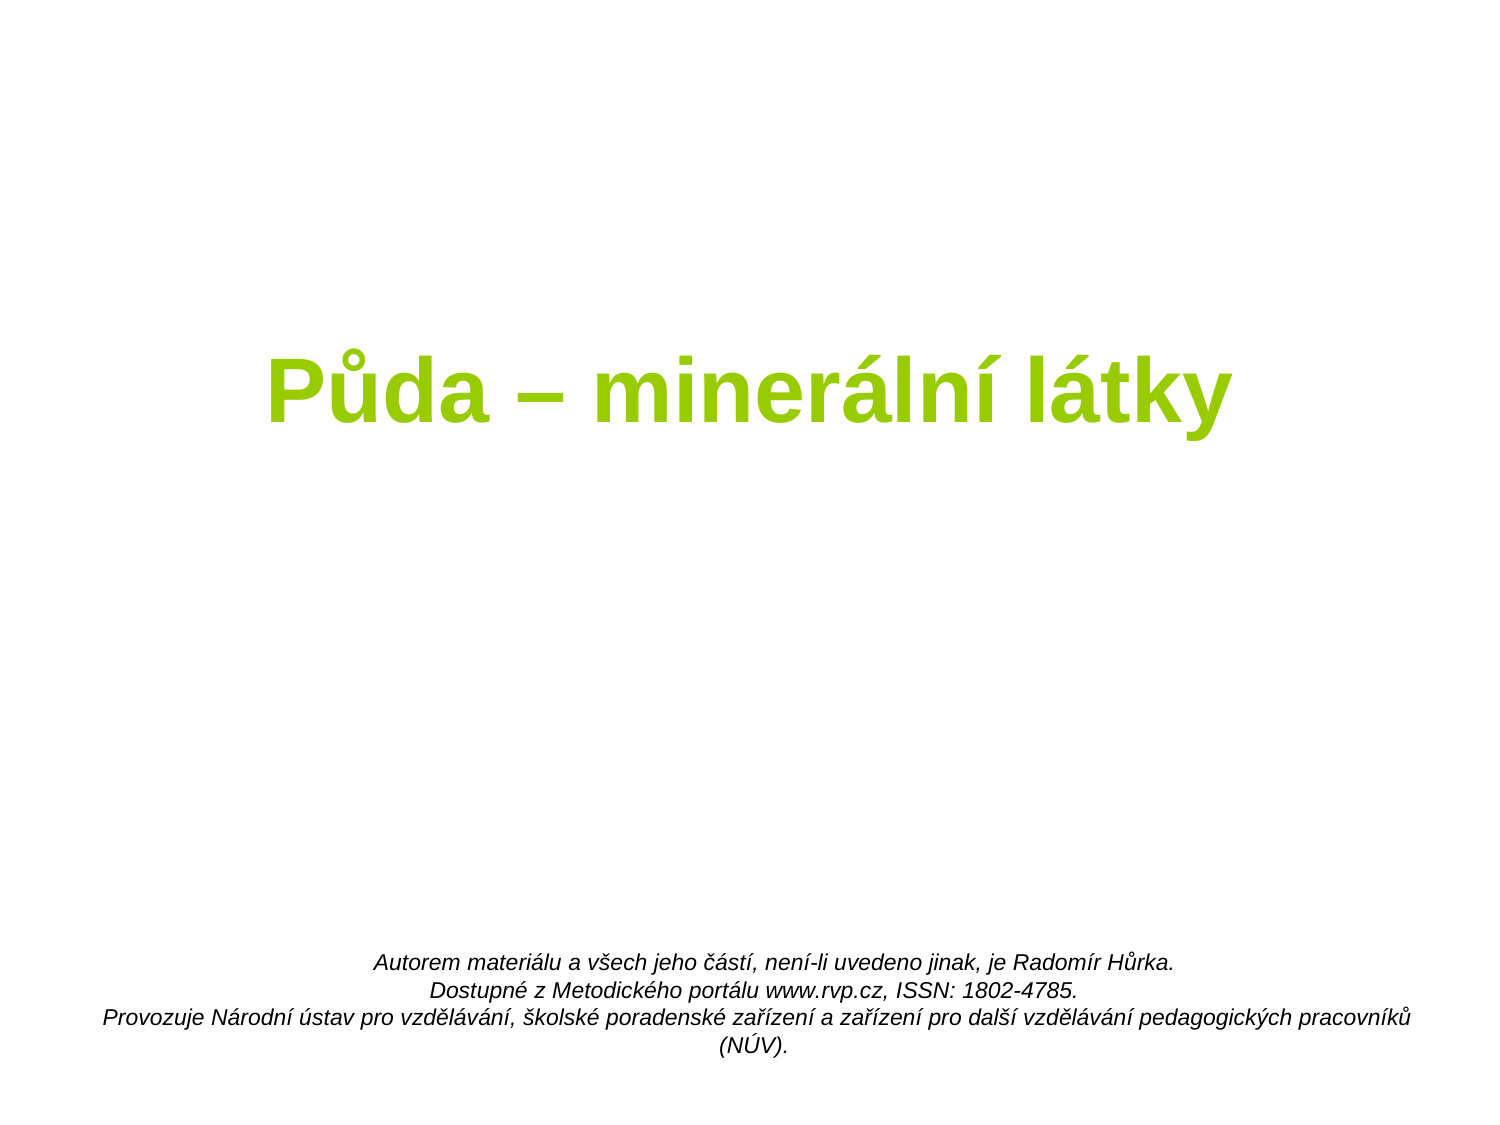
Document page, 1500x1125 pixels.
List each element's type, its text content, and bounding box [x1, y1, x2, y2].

list Autorem materiálu a všech jeho částí, není-li uvedeno jinak, je Radomír Hůrka. Dostupné z Metodického portálu www.rvp.cz, ISSN: 1802-4785. Provozuje Národní ústav pro vzdělávání, školské poradenské zařízení a zařízení pro další vzdělávání pedagogických pracovníků (NÚV). [0, 940, 1459, 1083]
title Půda – minerální látky [75, 148, 1426, 622]
